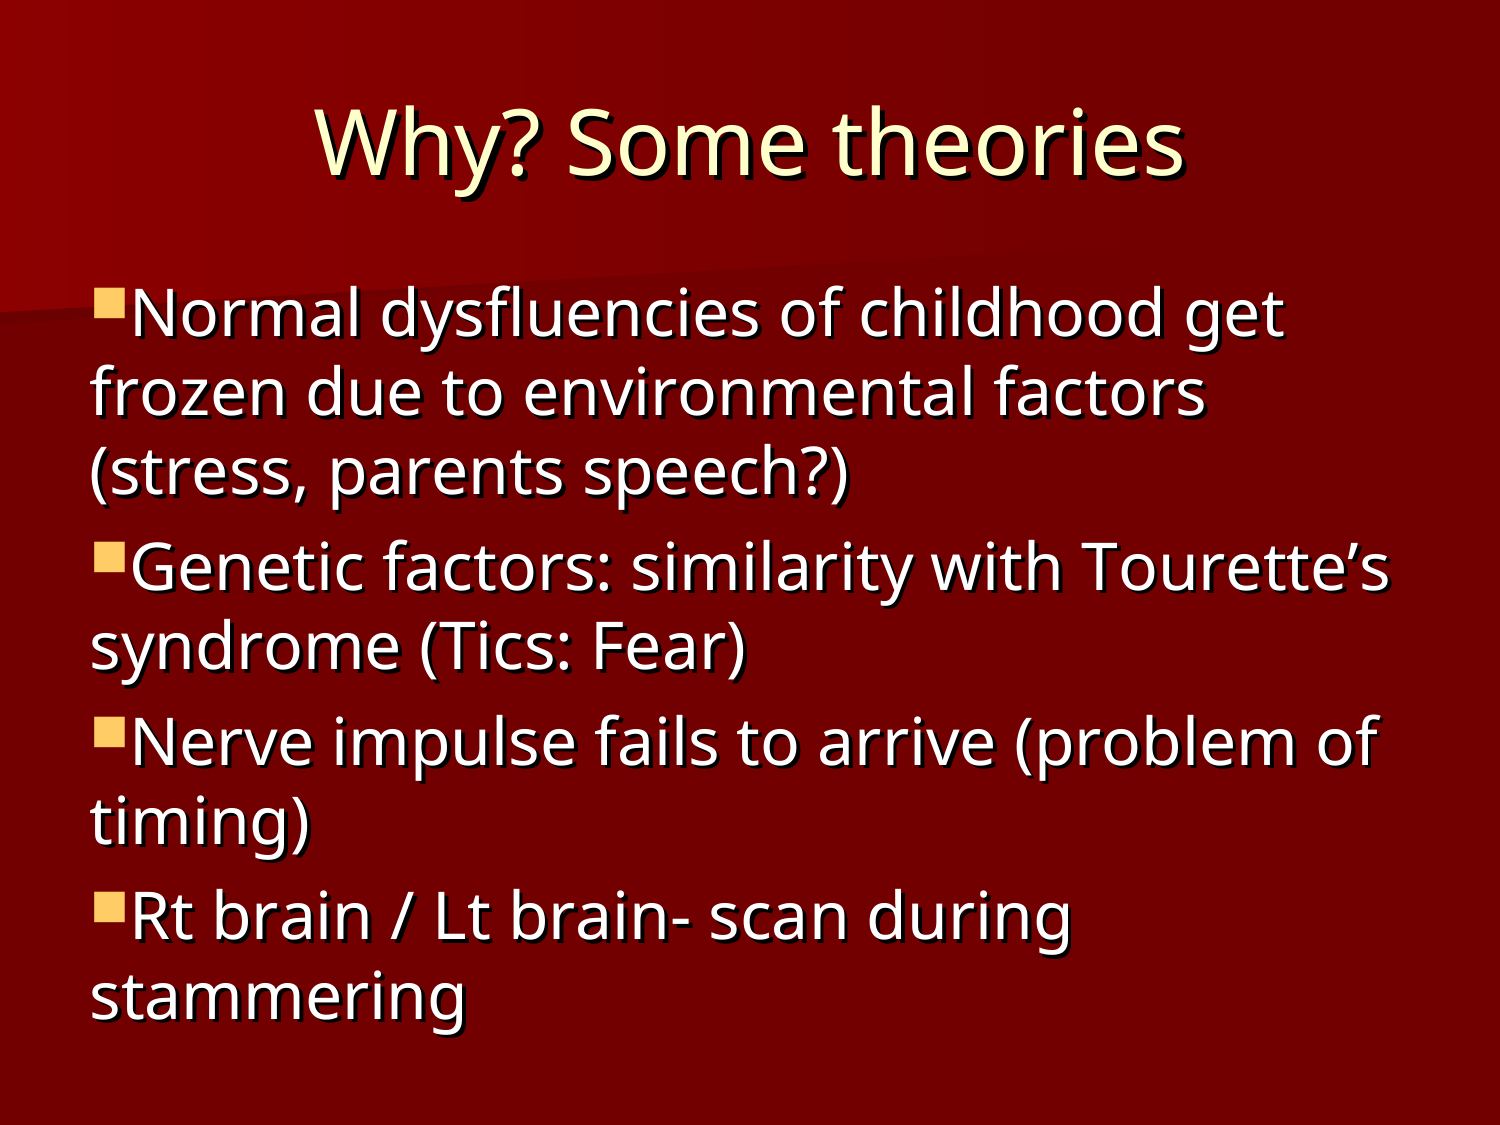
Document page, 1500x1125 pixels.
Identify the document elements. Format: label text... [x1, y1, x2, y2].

list Normal dysfluencies of childhood get frozen due to environmental factors (stress, parents speech?)‏ Genetic factors: similarity with Tourette’s syndrome (Tics: Fear)‏ Nerve impulse fails to arrive (problem of timing)‏ Rt brain / Lt brain- scan during stammering [75, 262, 1426, 1048]
title Why? Some theories [75, 45, 1426, 233]
